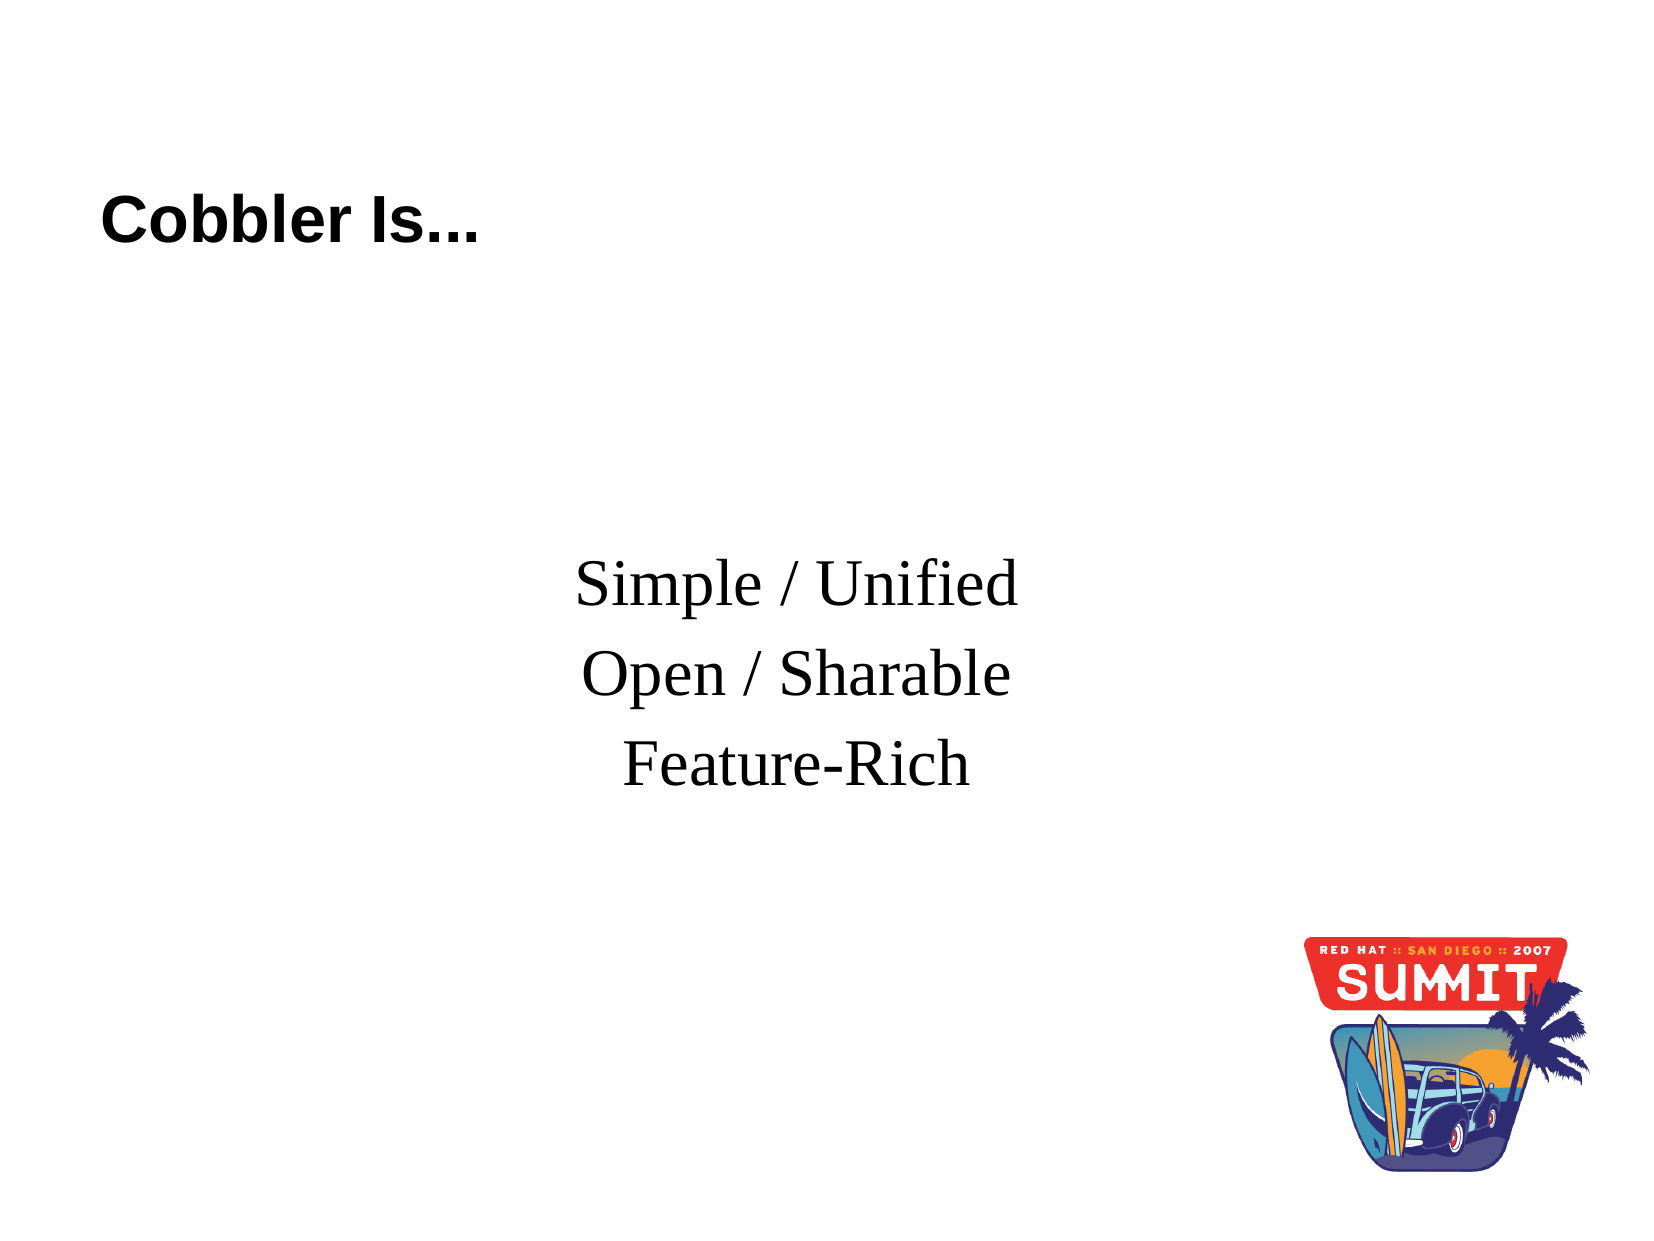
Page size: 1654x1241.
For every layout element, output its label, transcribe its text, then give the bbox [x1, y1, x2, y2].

subtitle Simple / Unified Open / Sharable Feature-Rich [94, 301, 1500, 1170]
title Cobbler Is... [100, 164, 1506, 275]
picture [1304, 937, 1590, 1172]
